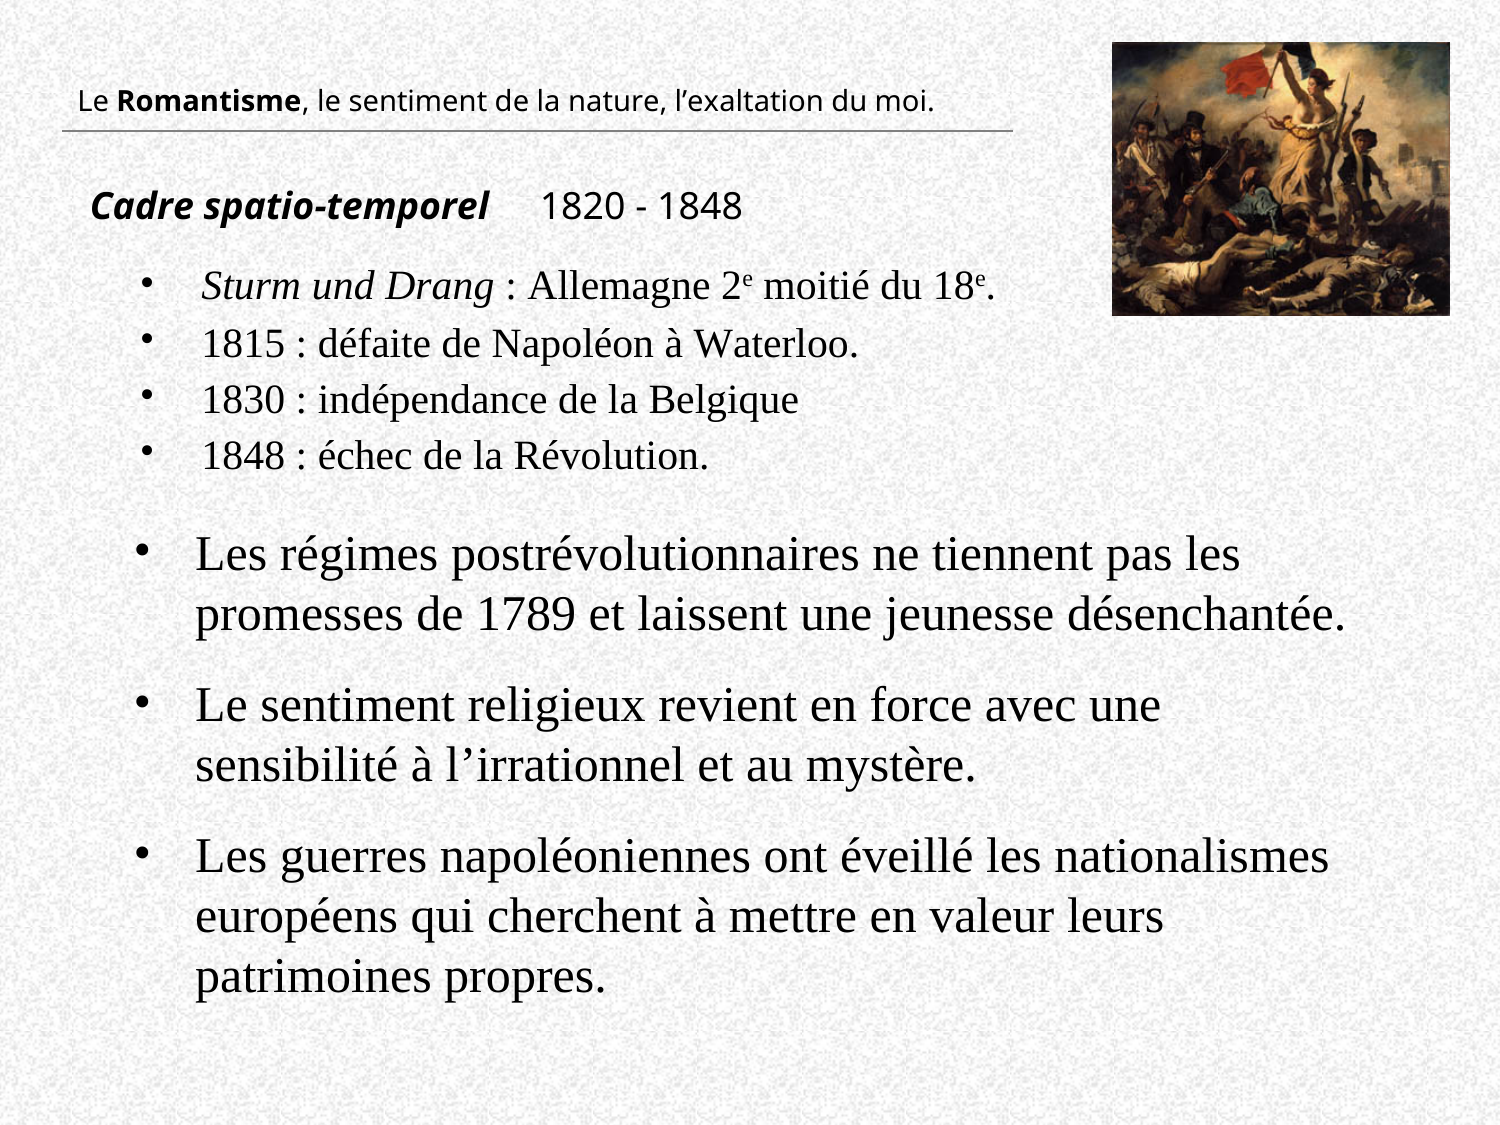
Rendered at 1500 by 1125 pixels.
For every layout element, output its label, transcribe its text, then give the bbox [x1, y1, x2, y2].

text_box Les régimes postrévolutionnaires ne tiennent pas les promesses de 1789 et laissent une jeunesse désenchantée. Le sentiment religieux revient en force avec une sensibilité à l’irrationnel et au mystère. Les guerres napoléoniennes ont éveillé les nationalismes européens qui cherchent à mettre en valeur leurs patrimoines propres. [118, 512, 1382, 1011]
text_box Sturm und Drang : Allemagne 2e moitié du 18e. 1815 : défaite de Napoléon à Waterloo. 1830 : indépendance de la Belgique 1848 : échec de la Révolution. [124, 249, 1051, 484]
text_box Cadre spatio-temporel 1820 - 1848 [74, 174, 1075, 236]
text_box Le Romantisme, le sentiment de la nature, l’exaltation du moi. [62, 74, 959, 126]
picture [0, 0, 1500, 1125]
